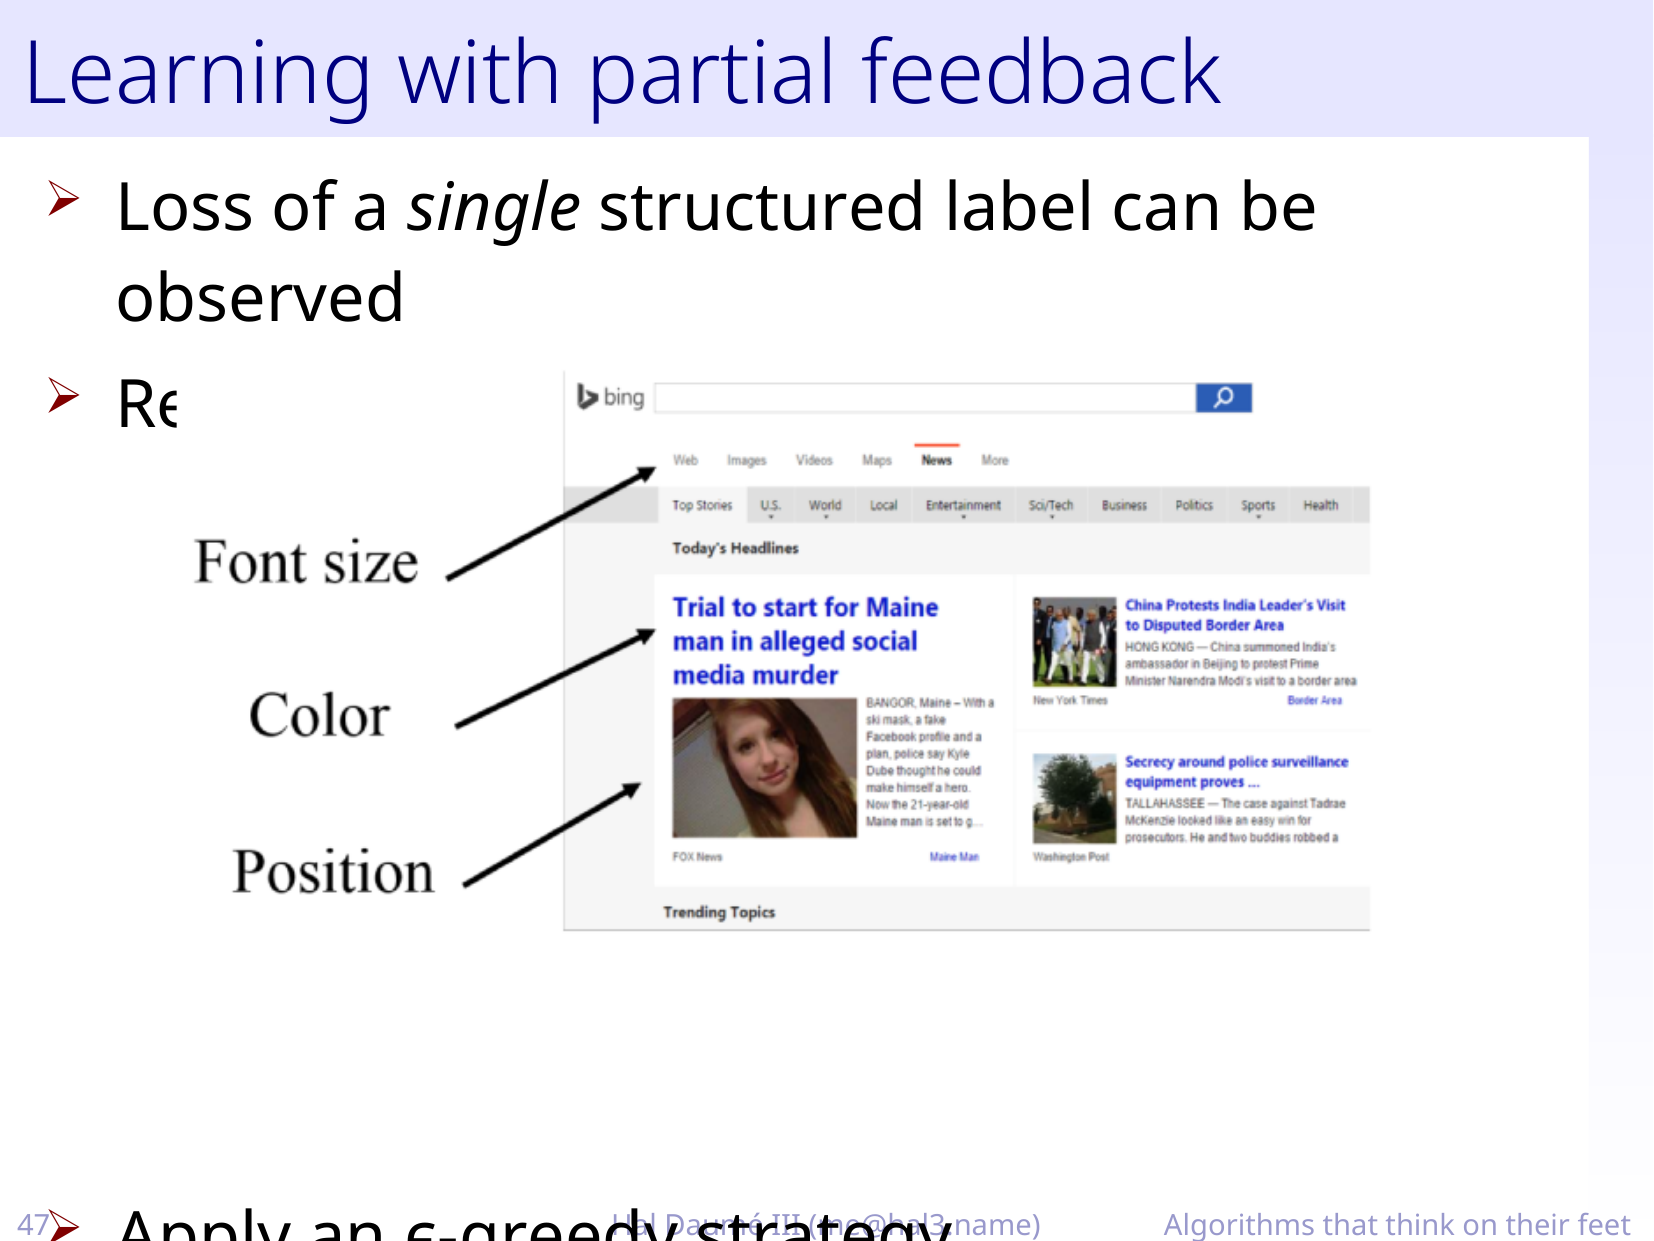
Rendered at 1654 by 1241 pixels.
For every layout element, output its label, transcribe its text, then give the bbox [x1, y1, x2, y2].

title Learning with partial feedback [22, 8, 1639, 131]
picture [176, 348, 1416, 964]
list Loss of a single structured label can be observed Reference policy is not optimal Apply an ϵ-greedy strategy Regret to ref and one-step deviations still bounded [32, 159, 1575, 1150]
